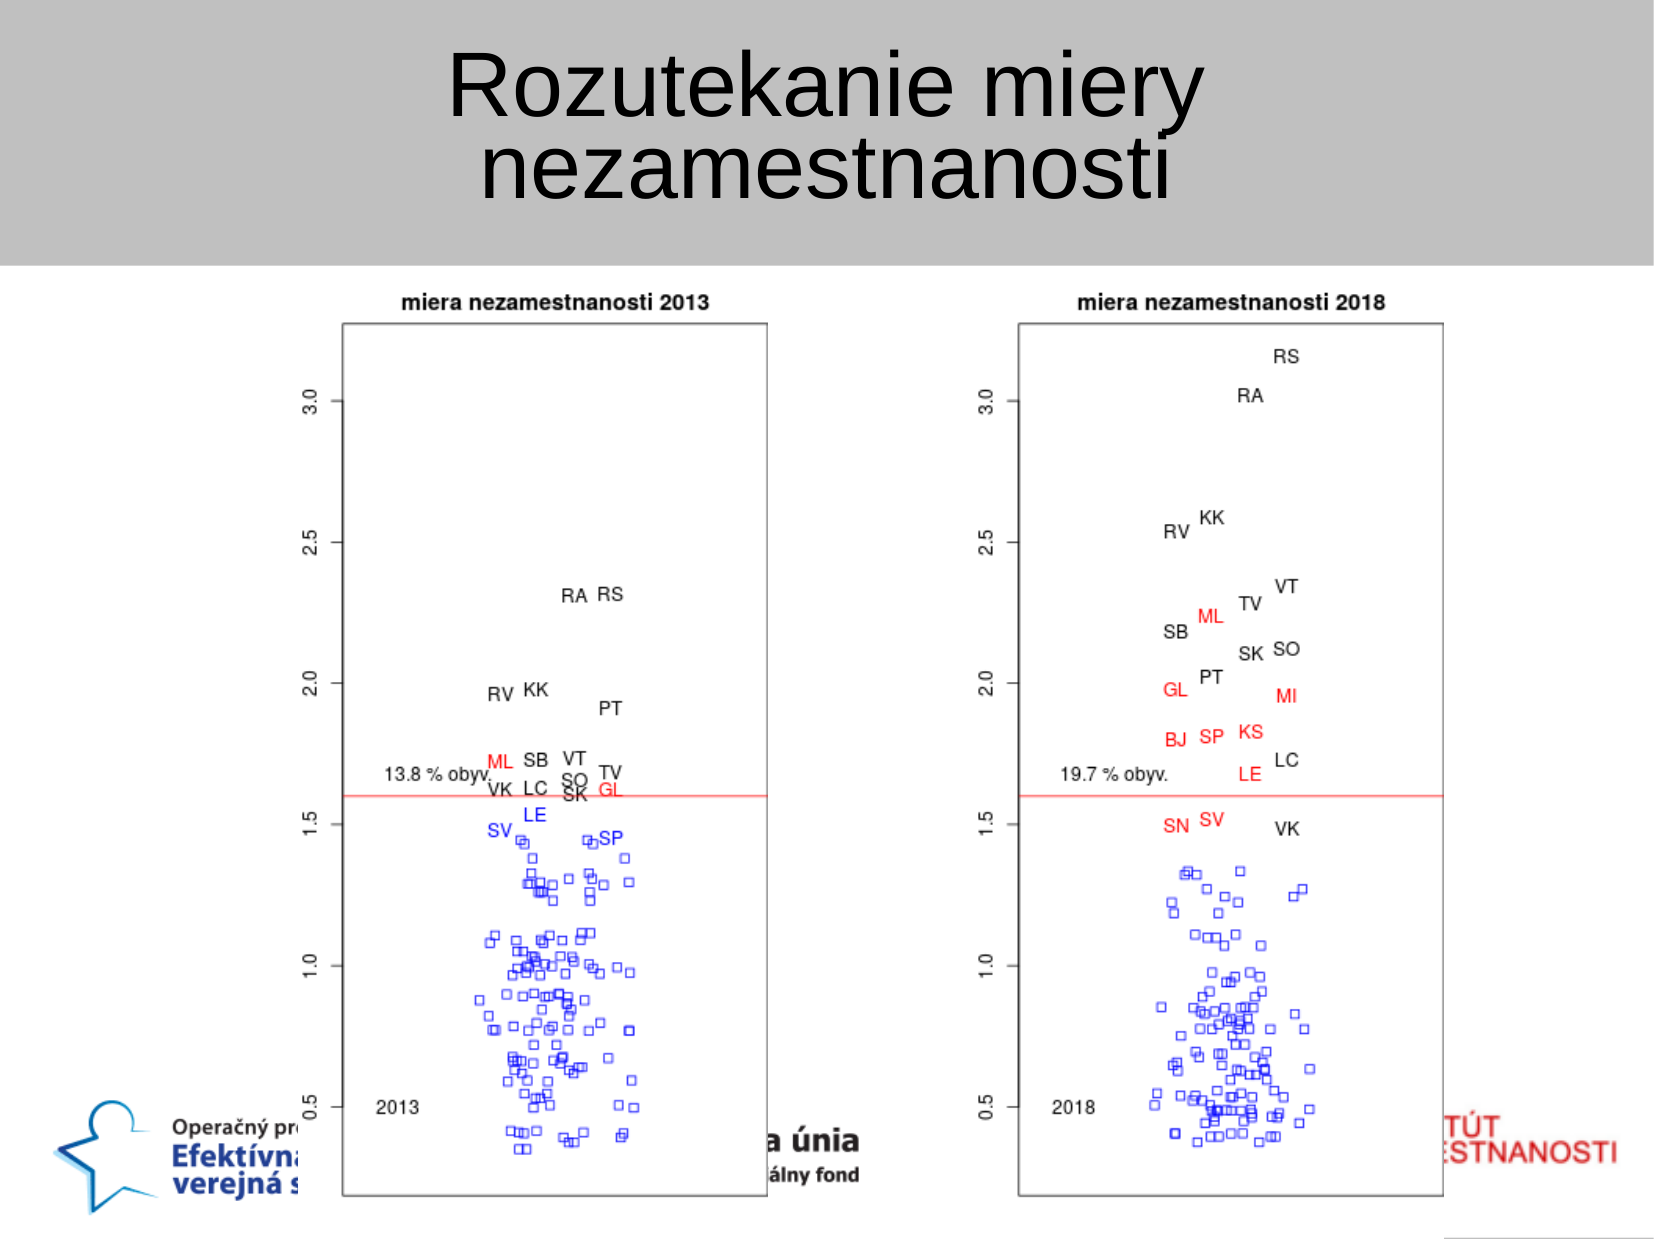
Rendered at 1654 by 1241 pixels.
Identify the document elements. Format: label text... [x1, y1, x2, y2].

picture [29, 279, 886, 1241]
title Rozutekanie miery nezamestnanosti [88, 29, 1565, 237]
picture [974, 279, 1654, 1241]
